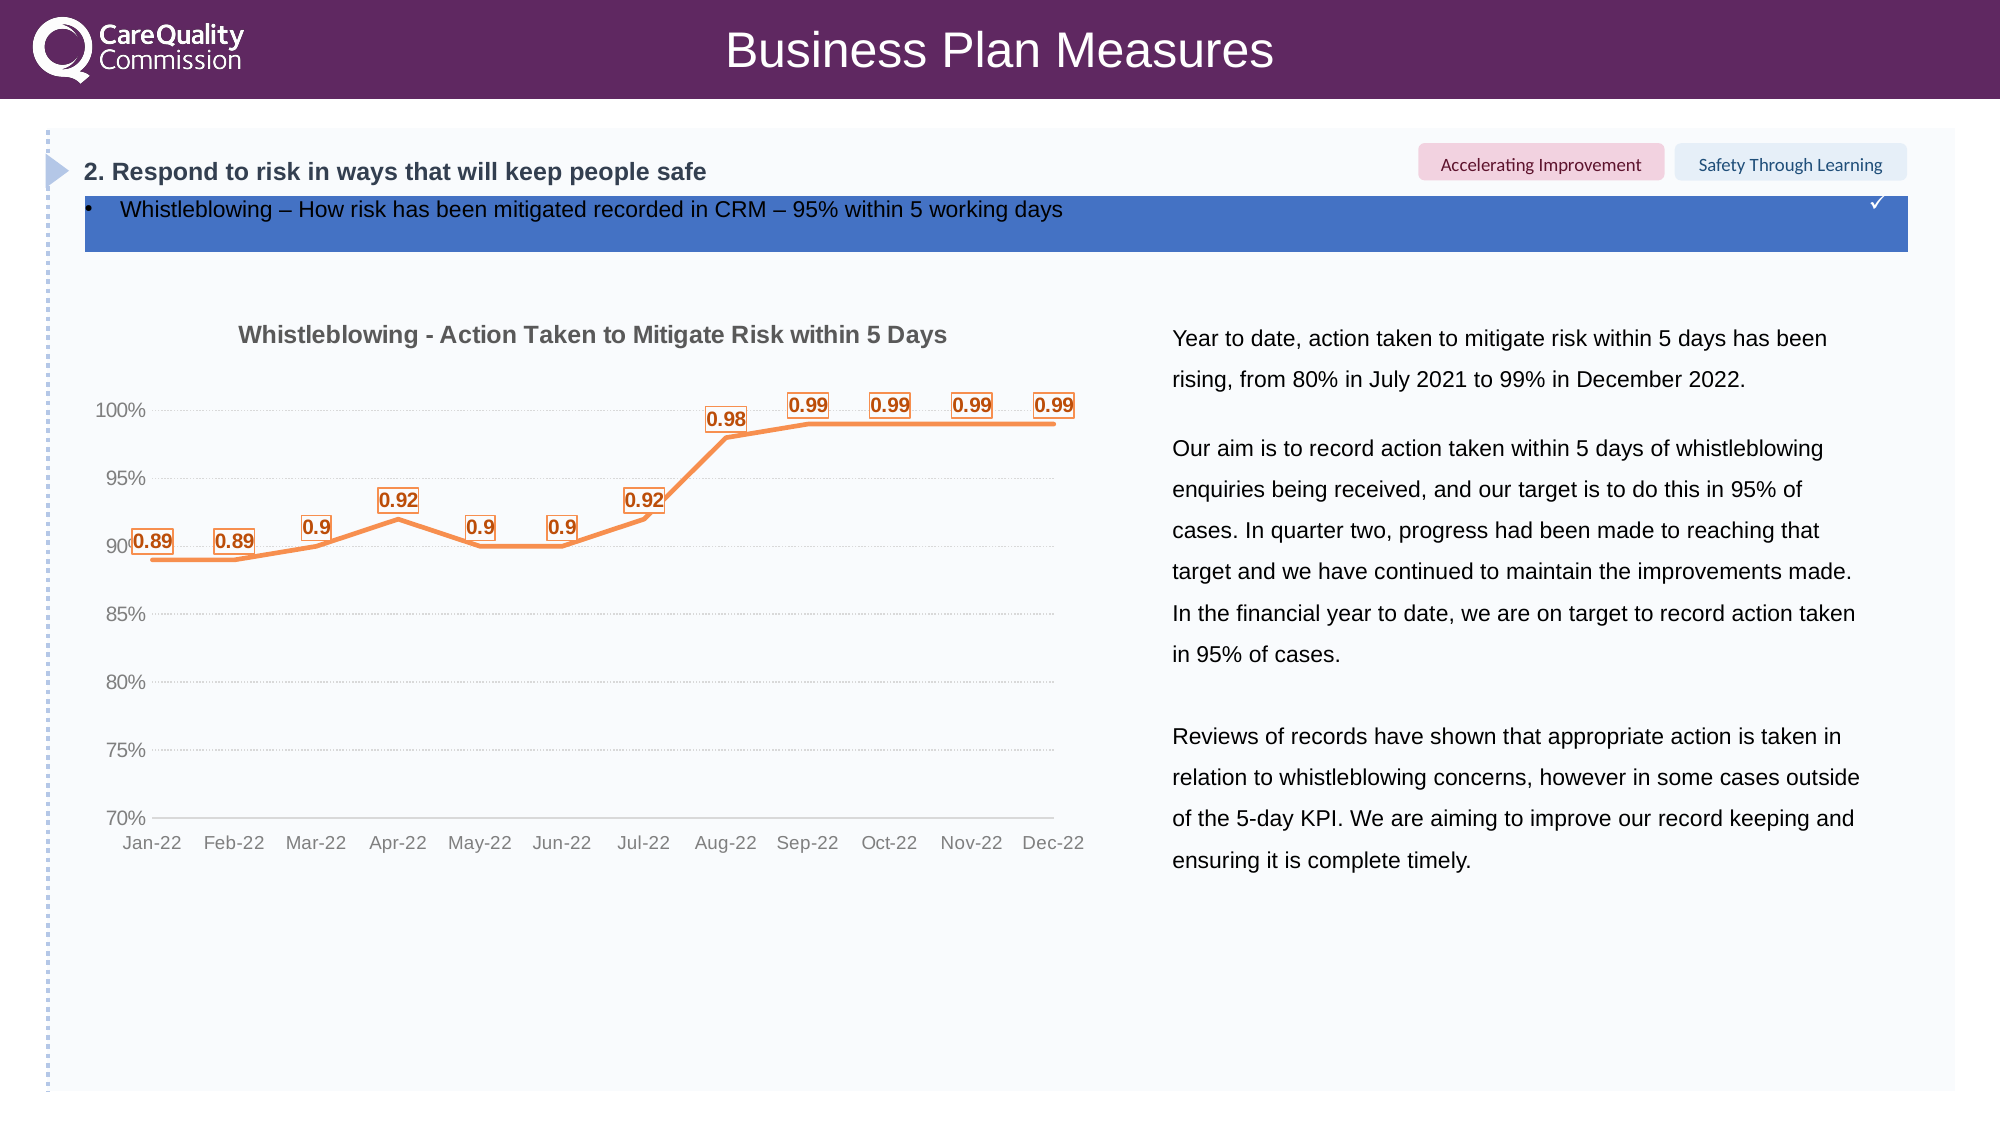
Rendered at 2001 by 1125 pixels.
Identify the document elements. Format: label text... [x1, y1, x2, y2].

table_header  [1848, 196, 1908, 252]
text_box Year to date, action taken to mitigate risk within 5 days has been rising, from 80% in July 2021 to 99% in December 2022. Our aim is to record action taken within 5 days of whistleblowing enquiries being received, and our target is to do this in 95% of cases. In quarter two, progress had been made to reaching that target and we have continued to maintain the improvements made. In the financial year to date, we are on target to record action taken in 95% of cases. Reviews of records have shown that appropriate action is taken in relation to whistleblowing concerns, however in some cases outside of the 5-day KPI. We are aiming to improve our record keeping and ensuring it is complete timely. [1157, 302, 1879, 896]
picture [32, 16, 245, 84]
text_box Safety Through Learning [1674, 143, 1908, 181]
text_box 2. Respond to risk in ways that will keep people safe [69, 147, 984, 194]
text_box Accelerating Improvement [1418, 143, 1665, 181]
chart [84, 294, 1104, 872]
text_box Business Plan Measures [641, 9, 1358, 86]
text_box [45, 128, 1955, 1091]
table_header Whistleblowing – How risk has been mitigated recorded in CRM – 95% within 5 working days [85, 196, 1848, 252]
text_box [0, 0, 2000, 99]
